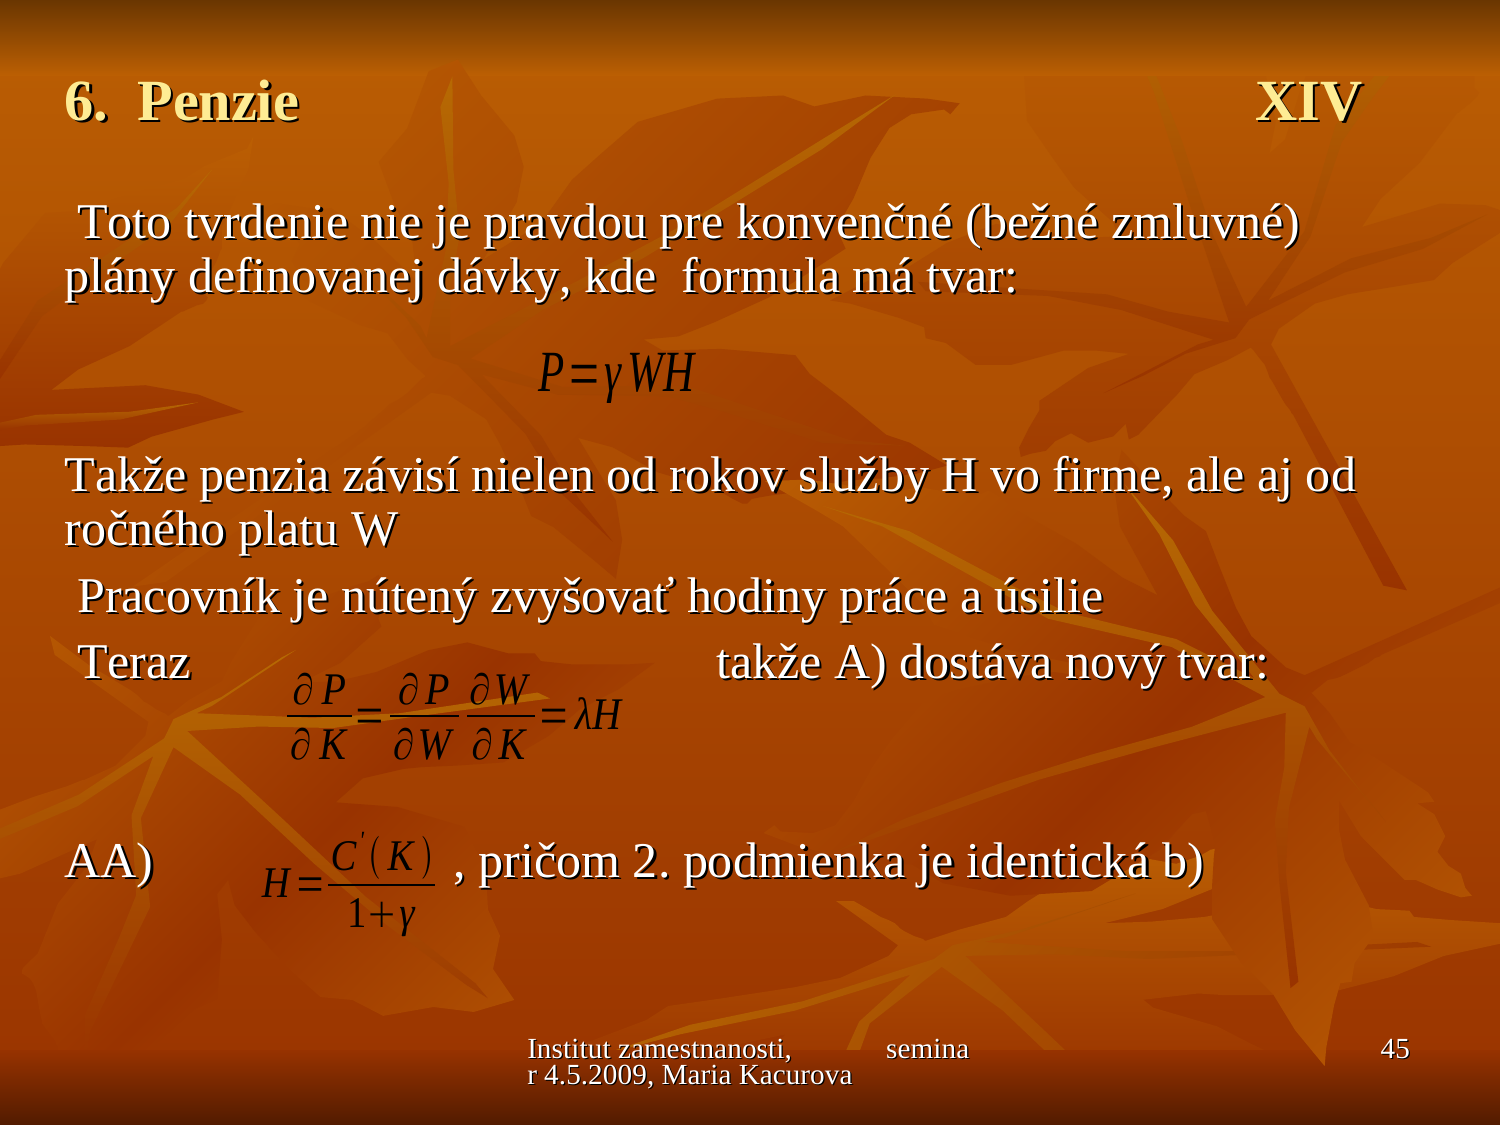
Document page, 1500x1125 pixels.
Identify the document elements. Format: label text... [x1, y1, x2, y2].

chart [275, 662, 638, 770]
chart [525, 337, 713, 403]
list [49, 249, 1425, 1001]
title 6. Penzie XIV [49, 54, 1413, 187]
text_box Toto tvrdenie nie je pravdou pre konvenčné (bežné zmluvné) plány definovanej dávky, kde formula má tvar: Takže penzia závisí nielen od rokov služby H vo firme, ale aj od ročného platu W Pracovník je nútený zvyšovať hodiny práce a úsilie Teraz takže A) dostáva nový tvar: AA) , pričom 2. podmienka je identická b) [49, 187, 1413, 963]
chart [249, 825, 451, 937]
